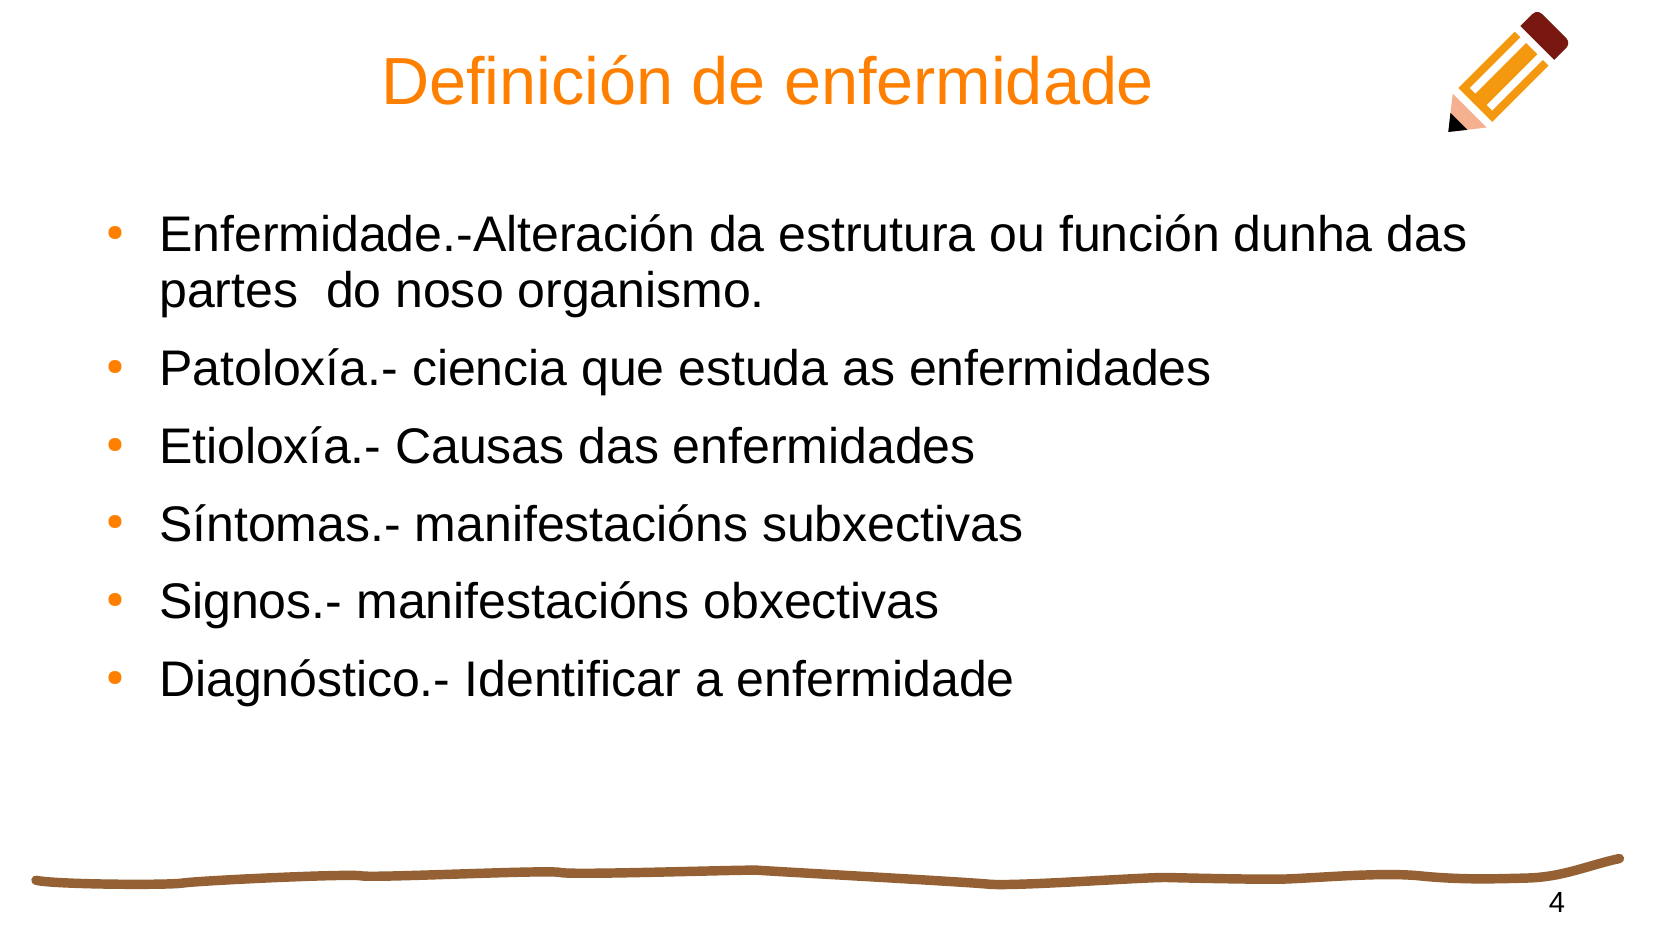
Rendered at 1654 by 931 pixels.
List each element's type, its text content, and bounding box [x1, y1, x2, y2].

list Enfermidade.-Alteración da estrutura ou función dunha das partes do noso organismo. Patoloxía.- ciencia que estuda as enfermidades Etioloxía.- Causas das enfermidades Síntomas.- manifestacións subxectivas Signos.- manifestacións obxectivas Diagnóstico.- Identificar a enfermidade [88, 206, 1565, 857]
title Definición de enfermidade [88, 29, 1447, 133]
